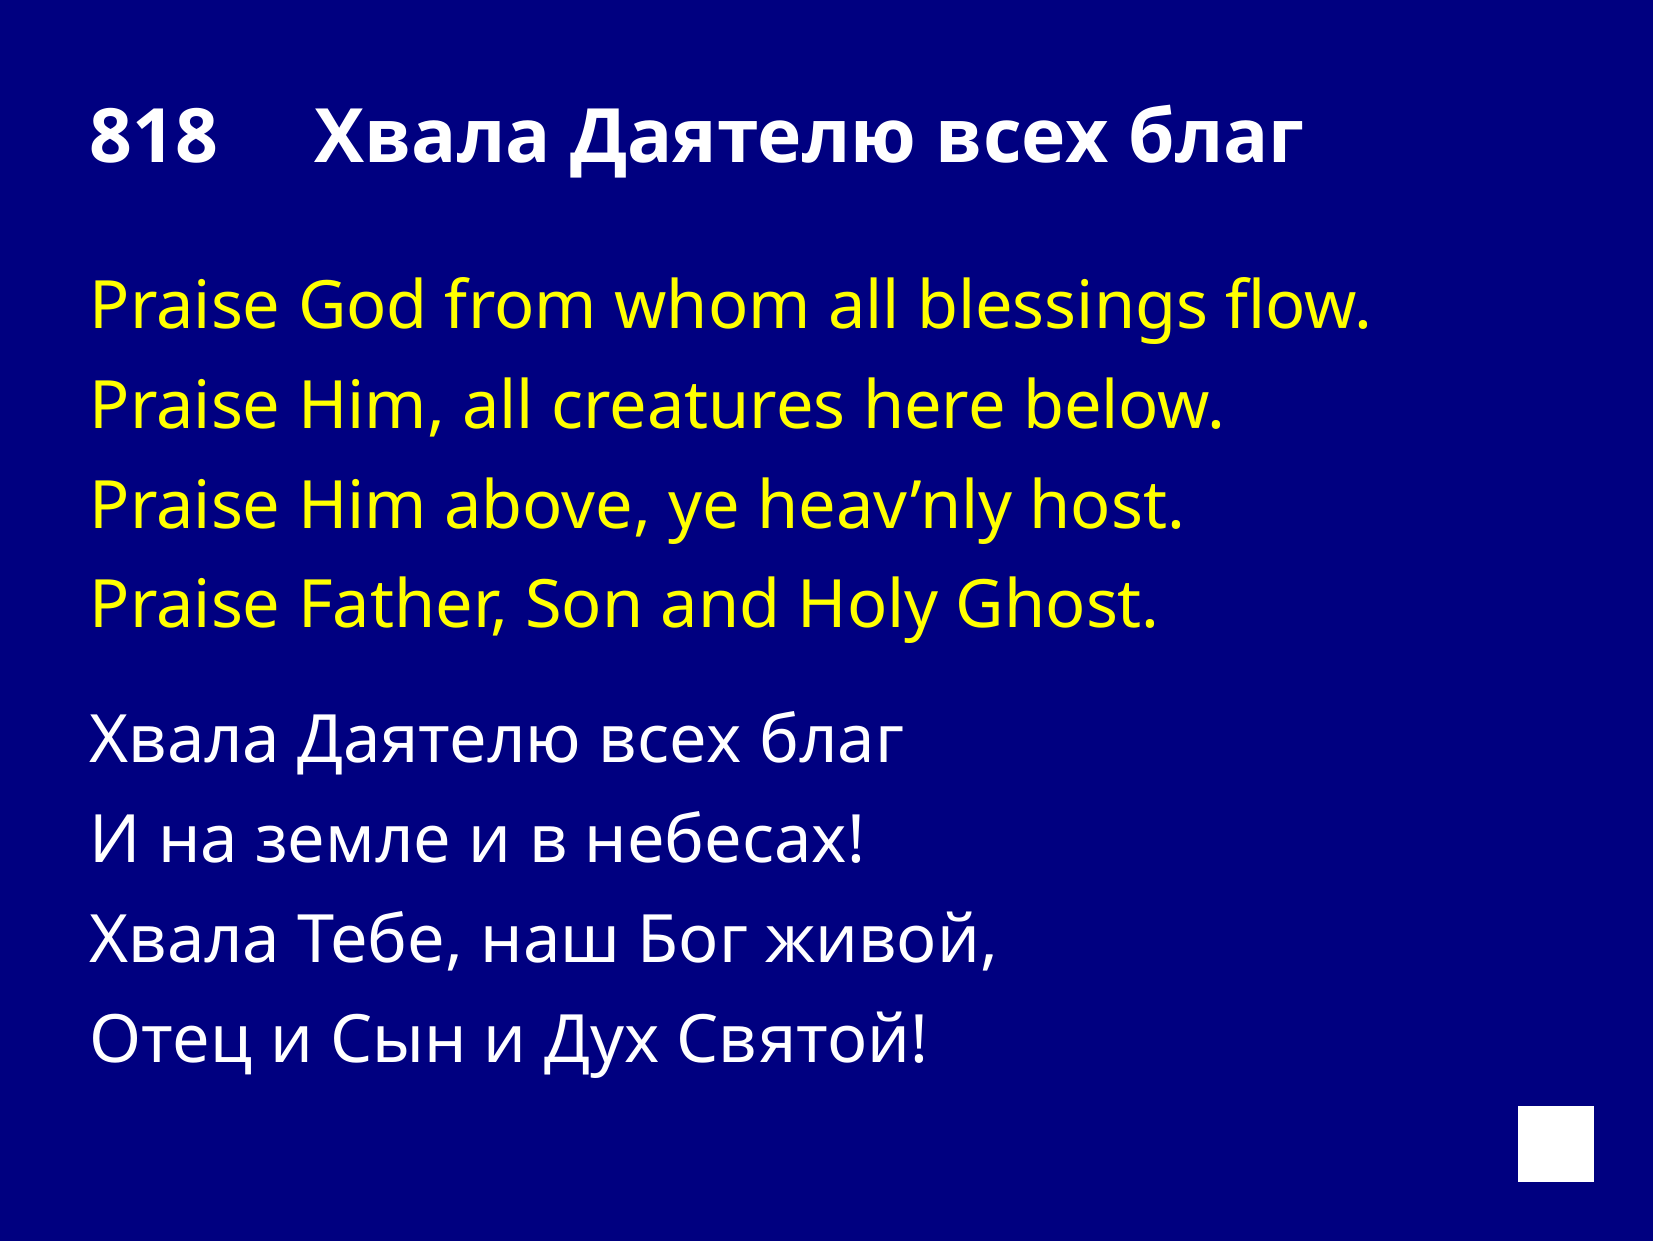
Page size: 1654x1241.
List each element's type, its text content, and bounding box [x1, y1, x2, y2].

text_box [1518, 1106, 1594, 1182]
text_box 818 Хвала Даятелю всех благ [75, 75, 1576, 188]
text_box Praise God from whom all blessings flow. Praise Him, all creatures here below. Praise Him above, ye heav’nly host. Praise Father, Son and Holy Ghost. [75, 188, 1576, 638]
text_box Хвала Даятелю всех благ И на земле и в небесах! Хвала Тебе, наш Бог живой, Отец и Сын и Дух Святой! [75, 675, 1576, 1163]
